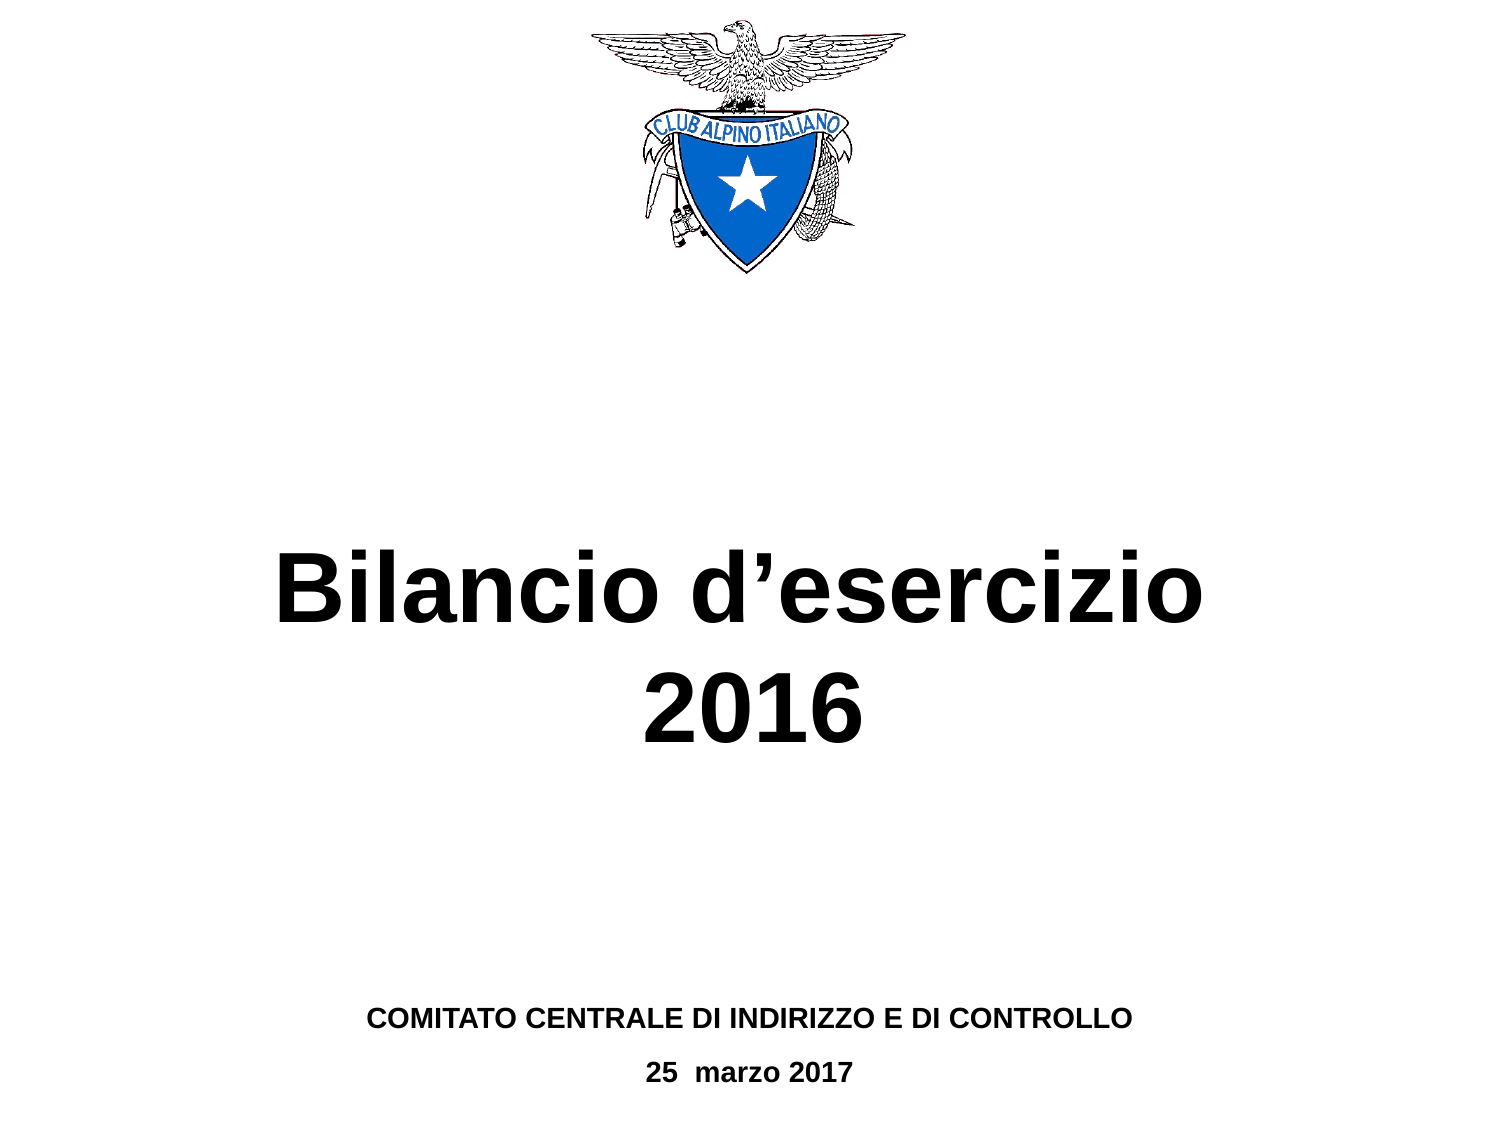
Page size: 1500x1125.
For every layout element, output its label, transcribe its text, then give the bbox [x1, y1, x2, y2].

text_box Bilancio d’esercizio 2016 [133, 515, 1374, 771]
picture [578, 5, 922, 303]
text_box COMITATO CENTRALE DI INDIRIZZO E DI CONTROLLO 25 marzo 2017 [265, 992, 1235, 1096]
